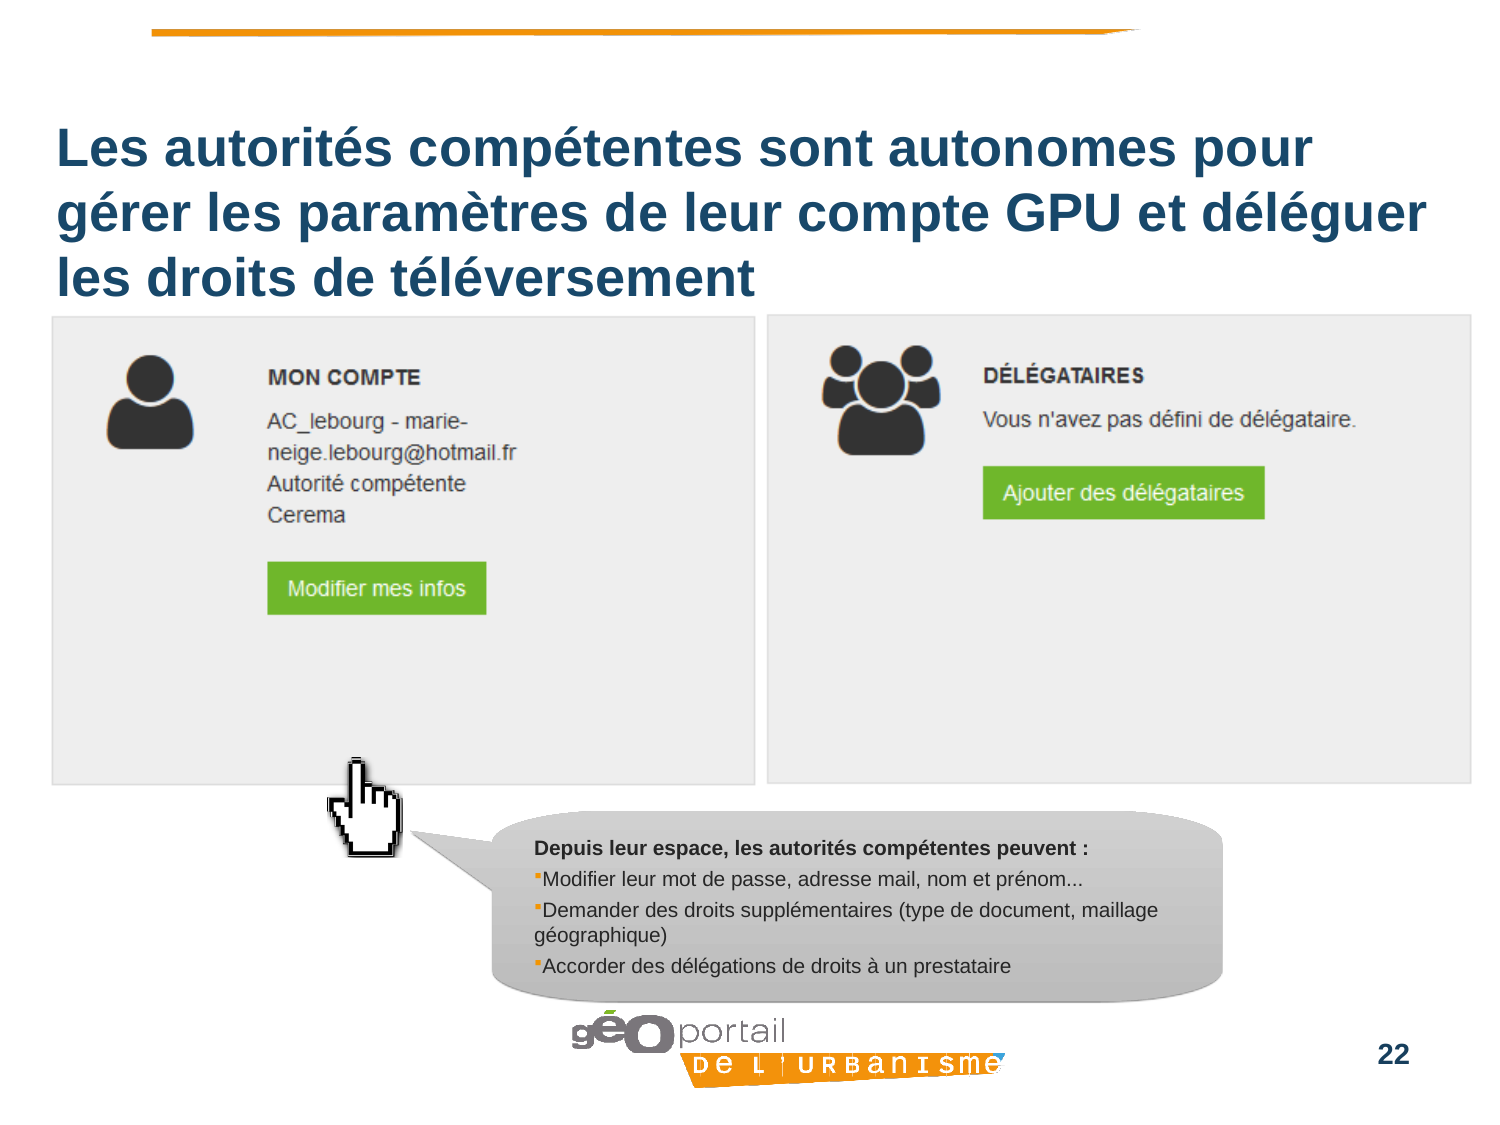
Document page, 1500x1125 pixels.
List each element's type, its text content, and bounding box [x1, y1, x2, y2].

title Les autorités compétentes sont autonomes pour gérer les paramètres de leur compte GPU et déléguer les droits de téléversement [41, 104, 1459, 268]
picture [536, 995, 1037, 1125]
text_box Depuis leur espace, les autorités compétentes peuvent : Modifier leur mot de passe, adresse mail, nom et prénom... Demander des droits supplémentaires (type de document, maillage géographique) Accorder des délégations de droits à un prestataire [410, 810, 1223, 1002]
picture [41, 302, 1478, 858]
text_box <numéro> [1249, 1026, 1426, 1081]
